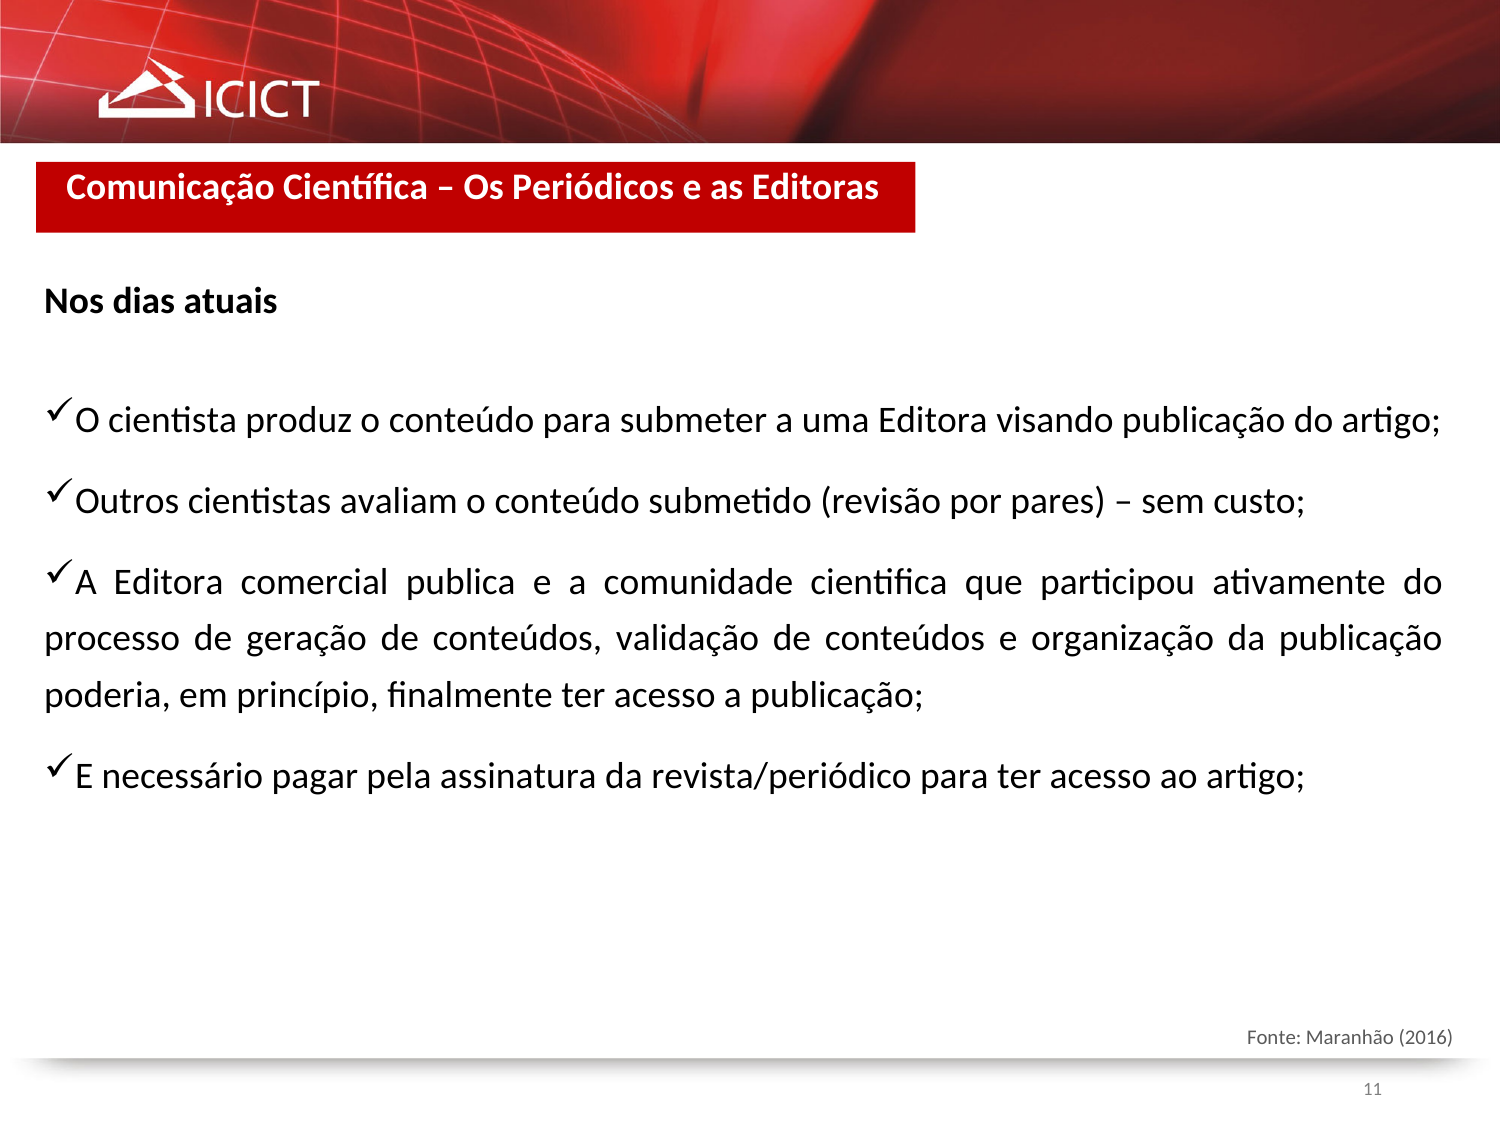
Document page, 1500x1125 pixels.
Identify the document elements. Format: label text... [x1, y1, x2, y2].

text_box Nos dias atuais O cientista produz o conteúdo para submeter a uma Editora visando publicação do artigo; Outros cientistas avaliam o conteúdo submetido (revisão por pares) – sem custo; A Editora comercial publica e a comunidade cientifica que participou ativamente do processo de geração de conteúdos, validação de conteúdos e organização da publicação poderia, em princípio, finalmente ter acesso a publicação; E necessário pagar pela assinatura da revista/periódico para ter acesso ao artigo; [29, 263, 1459, 804]
text_box Fonte: Maranhão (2016) [1232, 1016, 1469, 1057]
picture [0, 0, 1500, 1125]
text_box Comunicação Científica – Os Periódicos e as Editoras [36, 161, 916, 233]
text_box <número> [1059, 1057, 1397, 1118]
